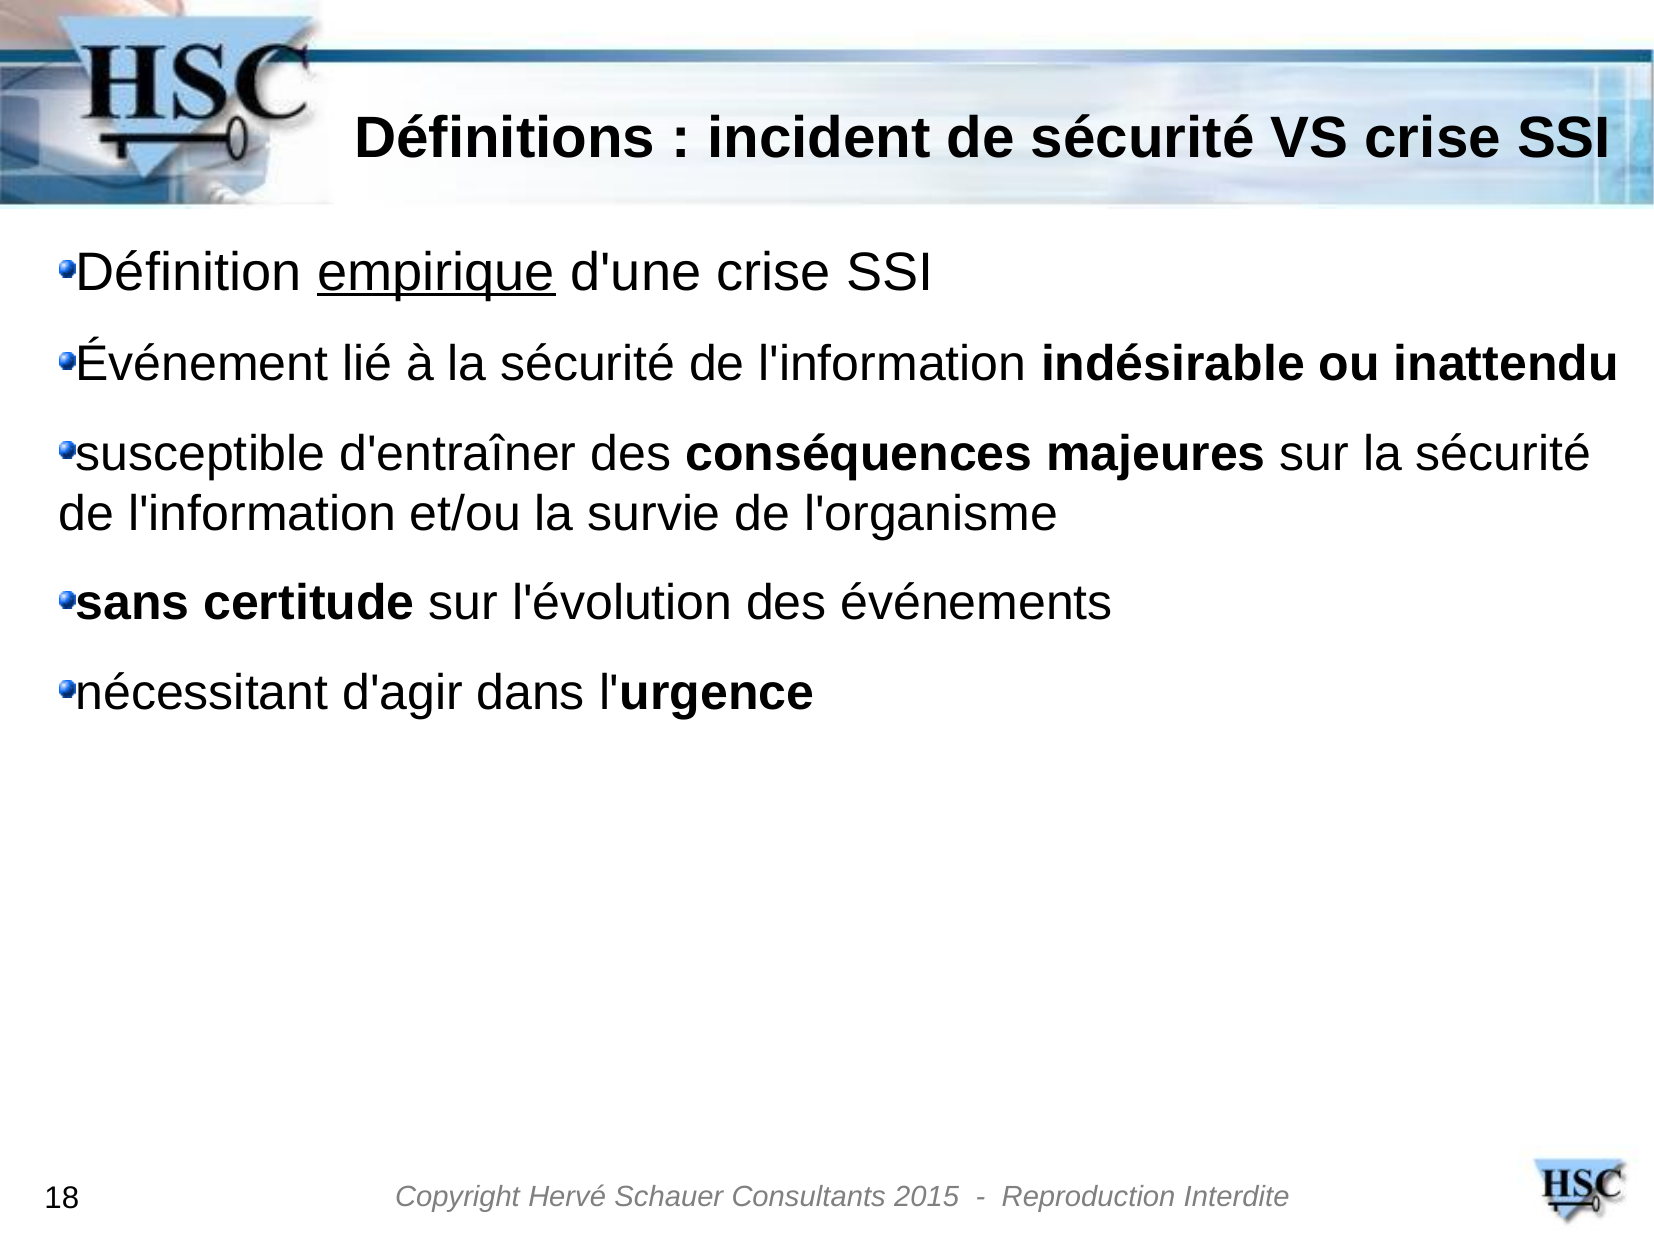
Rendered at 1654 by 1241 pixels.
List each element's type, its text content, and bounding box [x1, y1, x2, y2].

list Définition empirique d'une crise SSI Événement lié à la sécurité de l'information indésirable ou inattendu susceptible d'entraîner des conséquences majeures sur la sécurité de l'information et/ou la survie de l'organisme sans certitude sur l'évolution des événements nécessitant d'agir dans l'urgence [59, 236, 1625, 1152]
title Définitions : incident de sécurité VS crise SSI [354, 59, 1654, 210]
